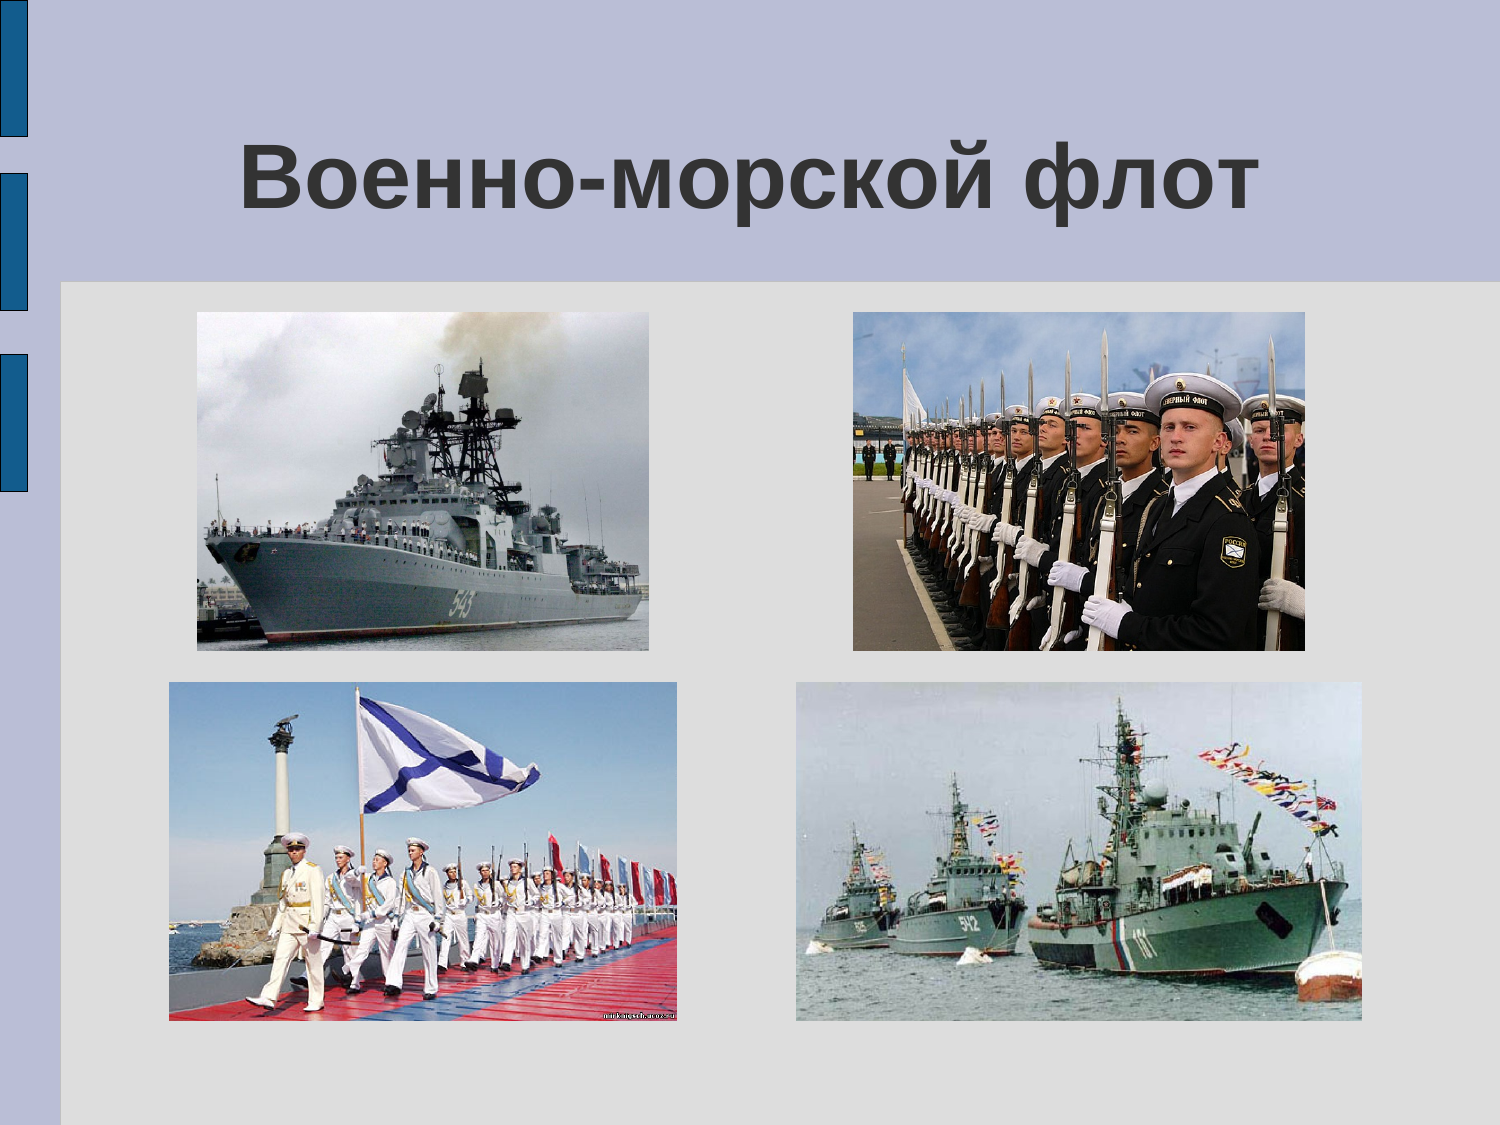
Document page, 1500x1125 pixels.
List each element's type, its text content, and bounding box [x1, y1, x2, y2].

picture [796, 682, 1362, 1021]
title Военно-морской флот [110, 90, 1392, 264]
picture [197, 312, 649, 651]
picture [169, 682, 677, 1021]
picture [853, 312, 1305, 651]
